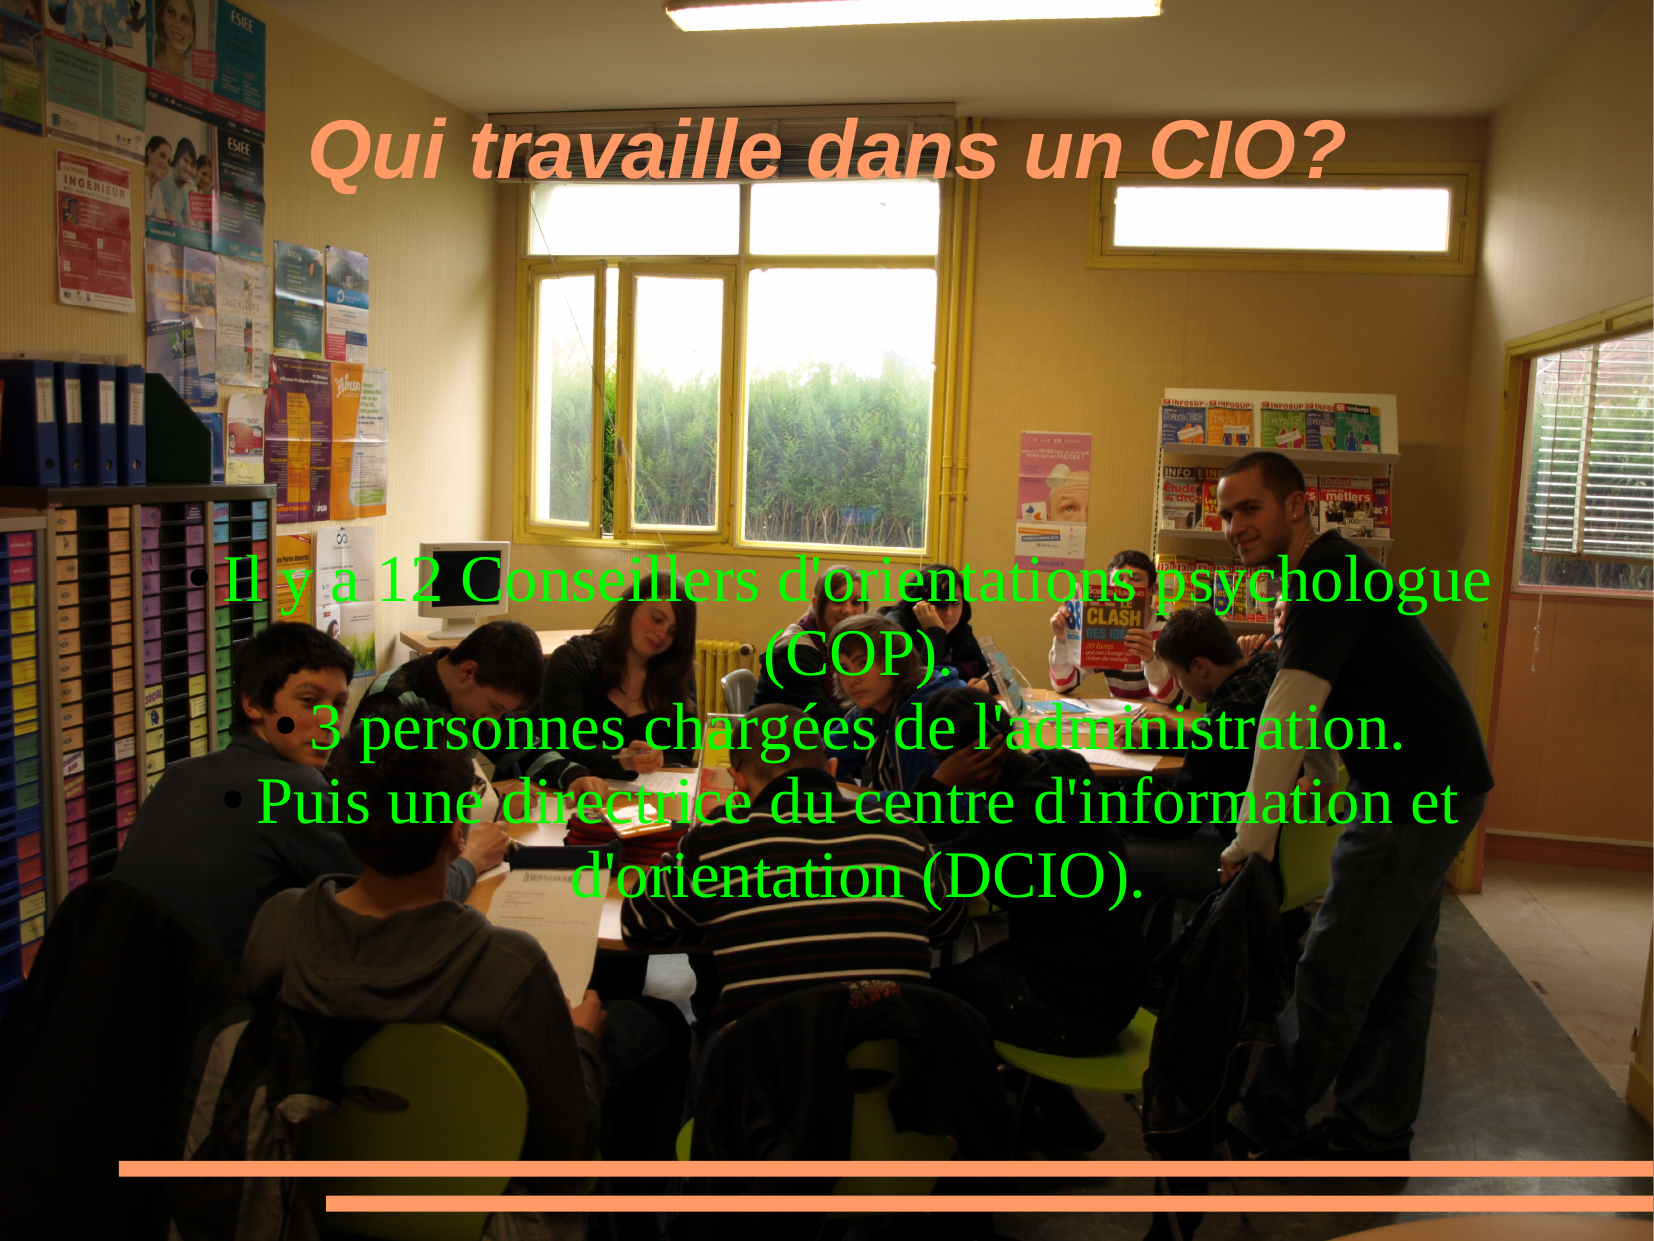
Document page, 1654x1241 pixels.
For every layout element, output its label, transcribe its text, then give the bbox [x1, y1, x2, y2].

title Qui travaille dans un CIO? [121, 46, 1534, 254]
subtitle Il y a 12 Conseillers d'orientations psychologue (COP). 3 personnes chargées de l'administration. Puis une directrice du centre d'information et d'orientation (DCIO). [121, 322, 1561, 1132]
picture [0, 0, 1654, 1241]
